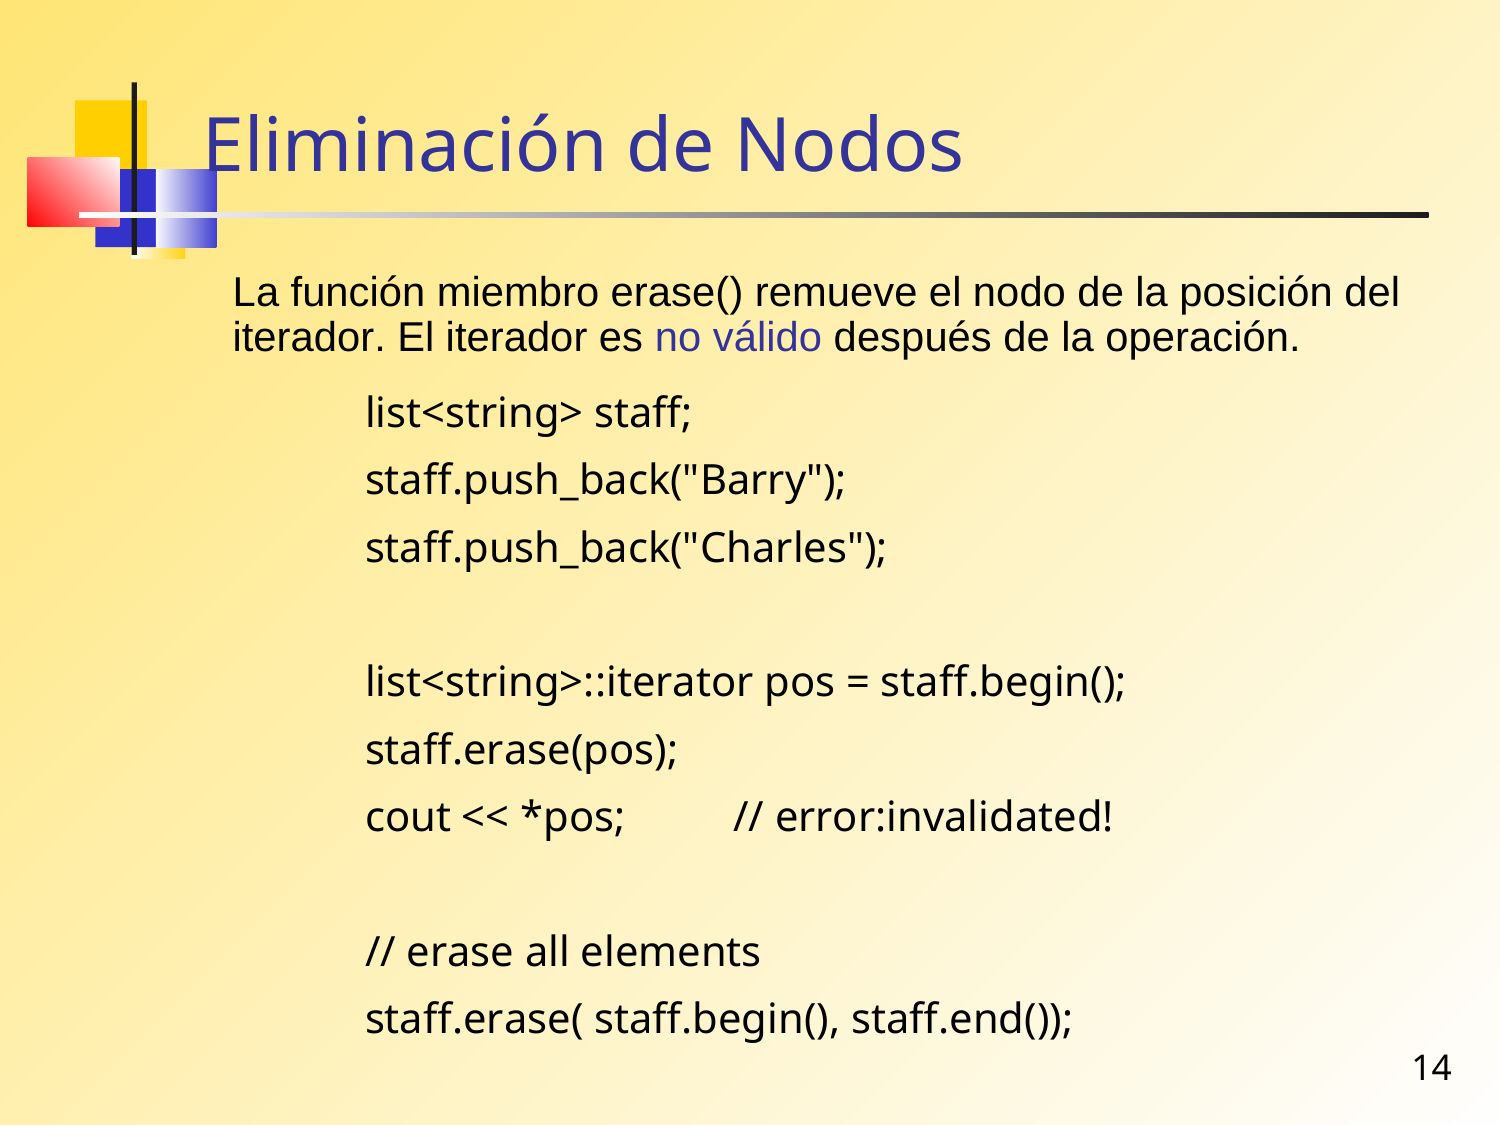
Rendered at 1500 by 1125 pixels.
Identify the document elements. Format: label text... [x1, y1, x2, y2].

list list<string> staff; staff.push_back("Barry"); staff.push_back("Charles"); list<string>::iterator pos = staff.begin(); staff.erase(pos); cout << *pos; // error:invalidated! // erase all elements staff.erase( staff.begin(), staff.end()); cout << staff.empty(); // true [350, 375, 1463, 1108]
title Eliminación de Nodos [187, 37, 1466, 201]
text_box La función miembro erase() remueve el nodo de la posición del iterador. El iterador es no válido después de la operación. [200, 262, 1451, 368]
